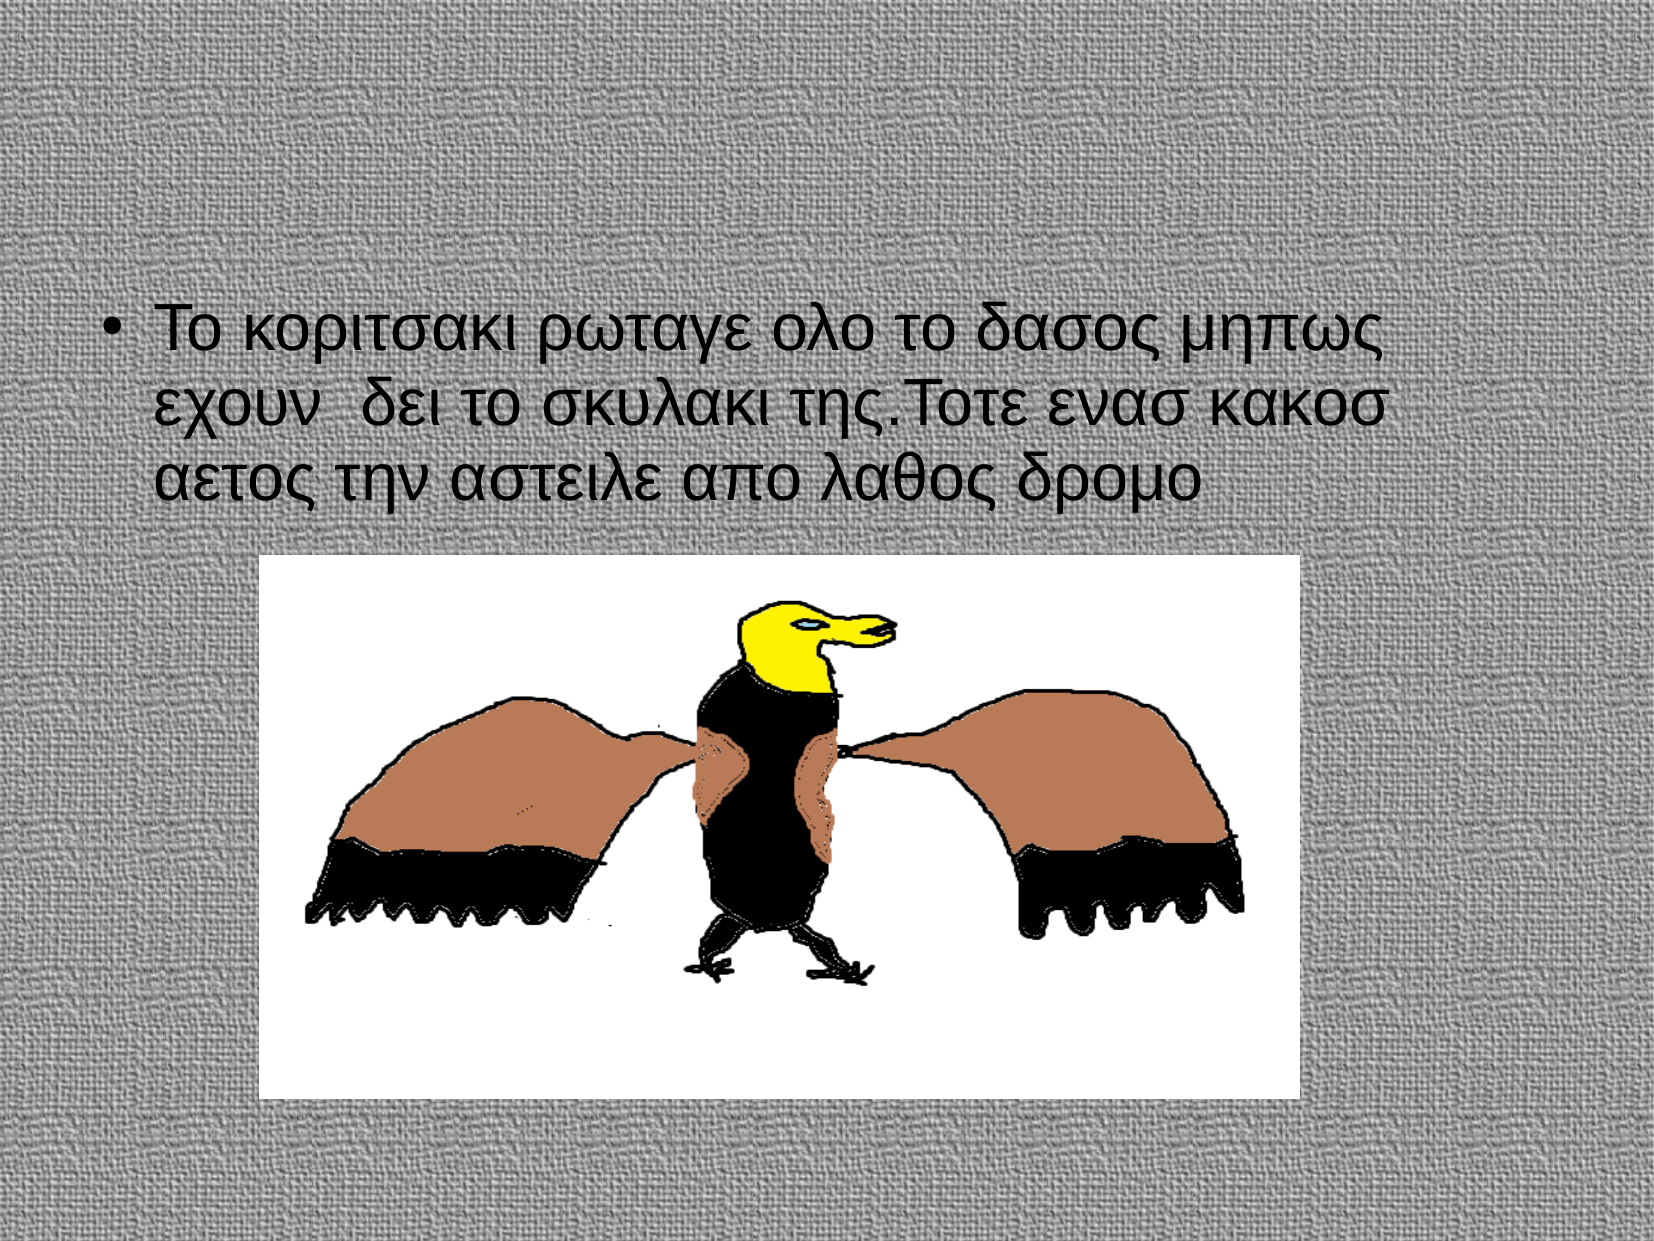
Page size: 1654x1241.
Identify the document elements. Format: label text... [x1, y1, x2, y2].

list Το κοριτσακι ρωταγε ολο το δασος μηπως εχουν δει το σκυλακι της.Τοτε ενασ κακοσ αετος την αστειλε απο λαθος δρομο [82, 290, 1538, 1010]
picture [0, 0, 1654, 1241]
